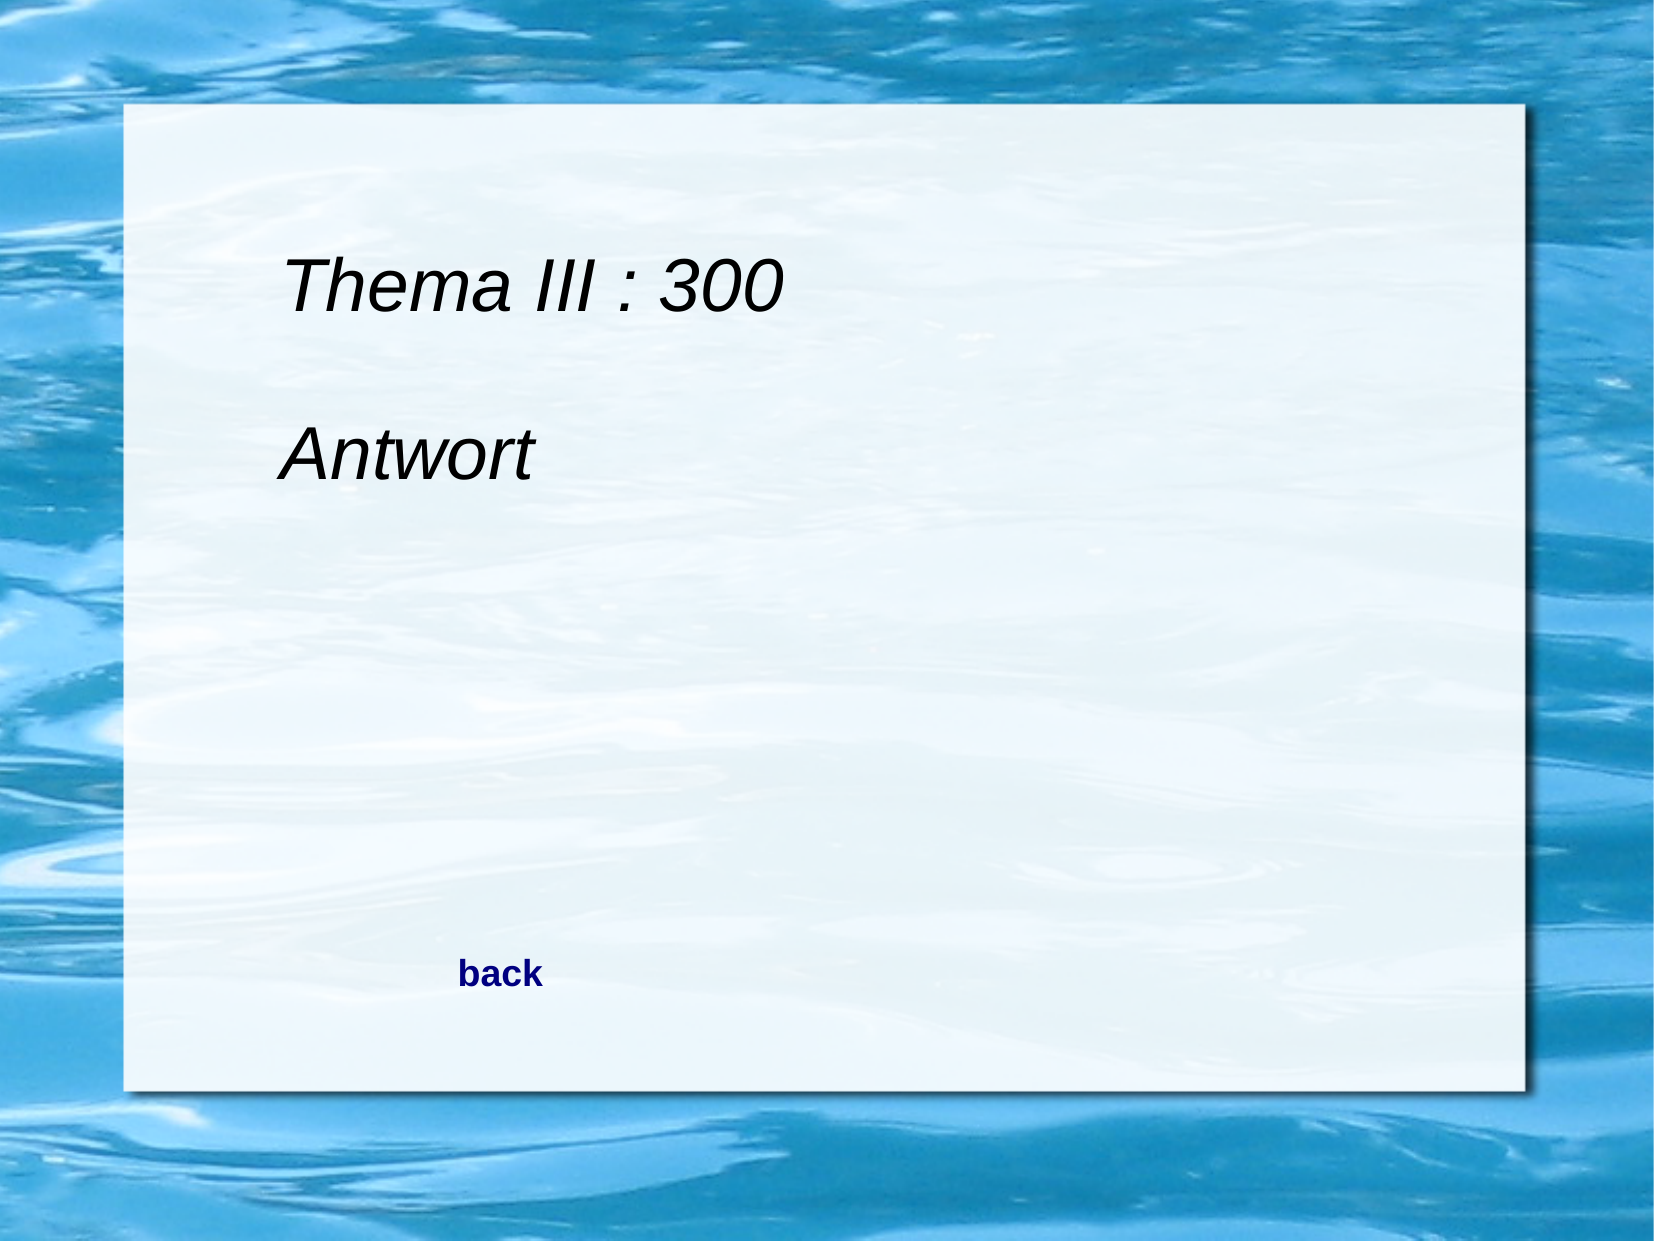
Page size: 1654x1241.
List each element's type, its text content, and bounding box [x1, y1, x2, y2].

text_box Thema III : 300 Antwort [265, 236, 1418, 503]
text_box back [442, 944, 621, 1003]
picture [0, 0, 1654, 1241]
